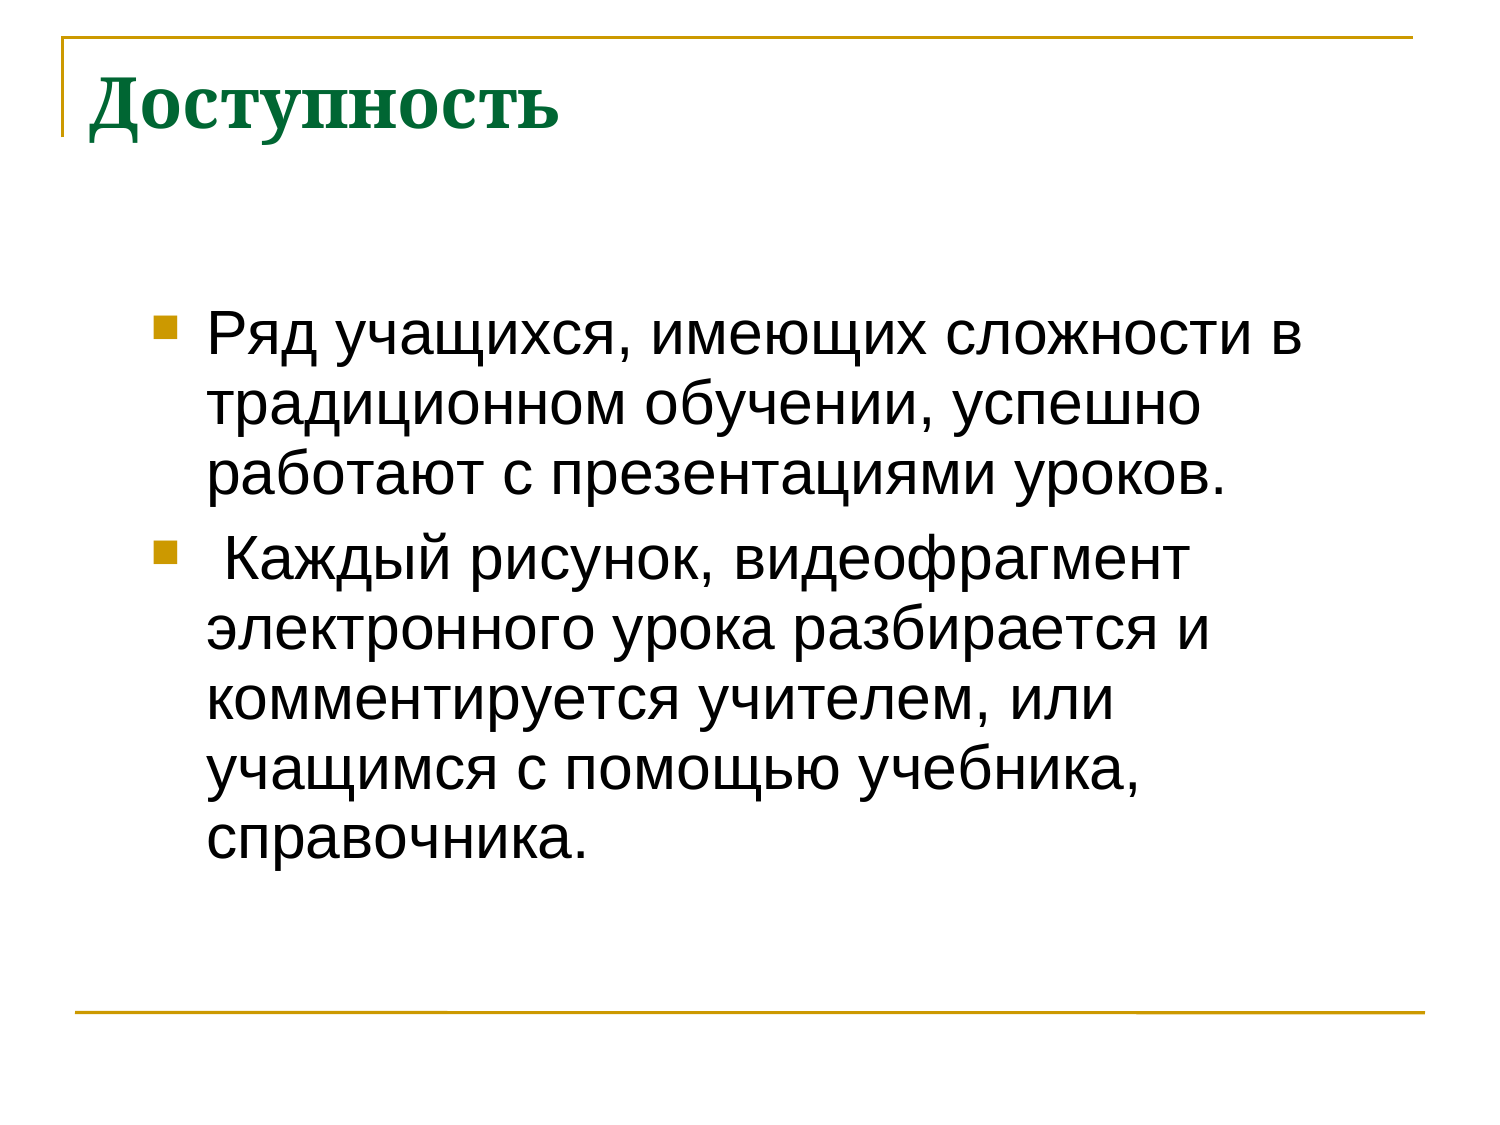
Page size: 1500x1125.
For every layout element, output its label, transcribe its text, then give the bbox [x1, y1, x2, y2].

list Ряд учащихся, имеющих сложности в традиционном обучении, успешно работают с презентациями уроков. Каждый рисунок, видеофрагмент электронного урока разбирается и комментируется учителем, или учащимся с помощью учебника, справочника. [135, 290, 1404, 1022]
title Доступность [75, 45, 1426, 233]
